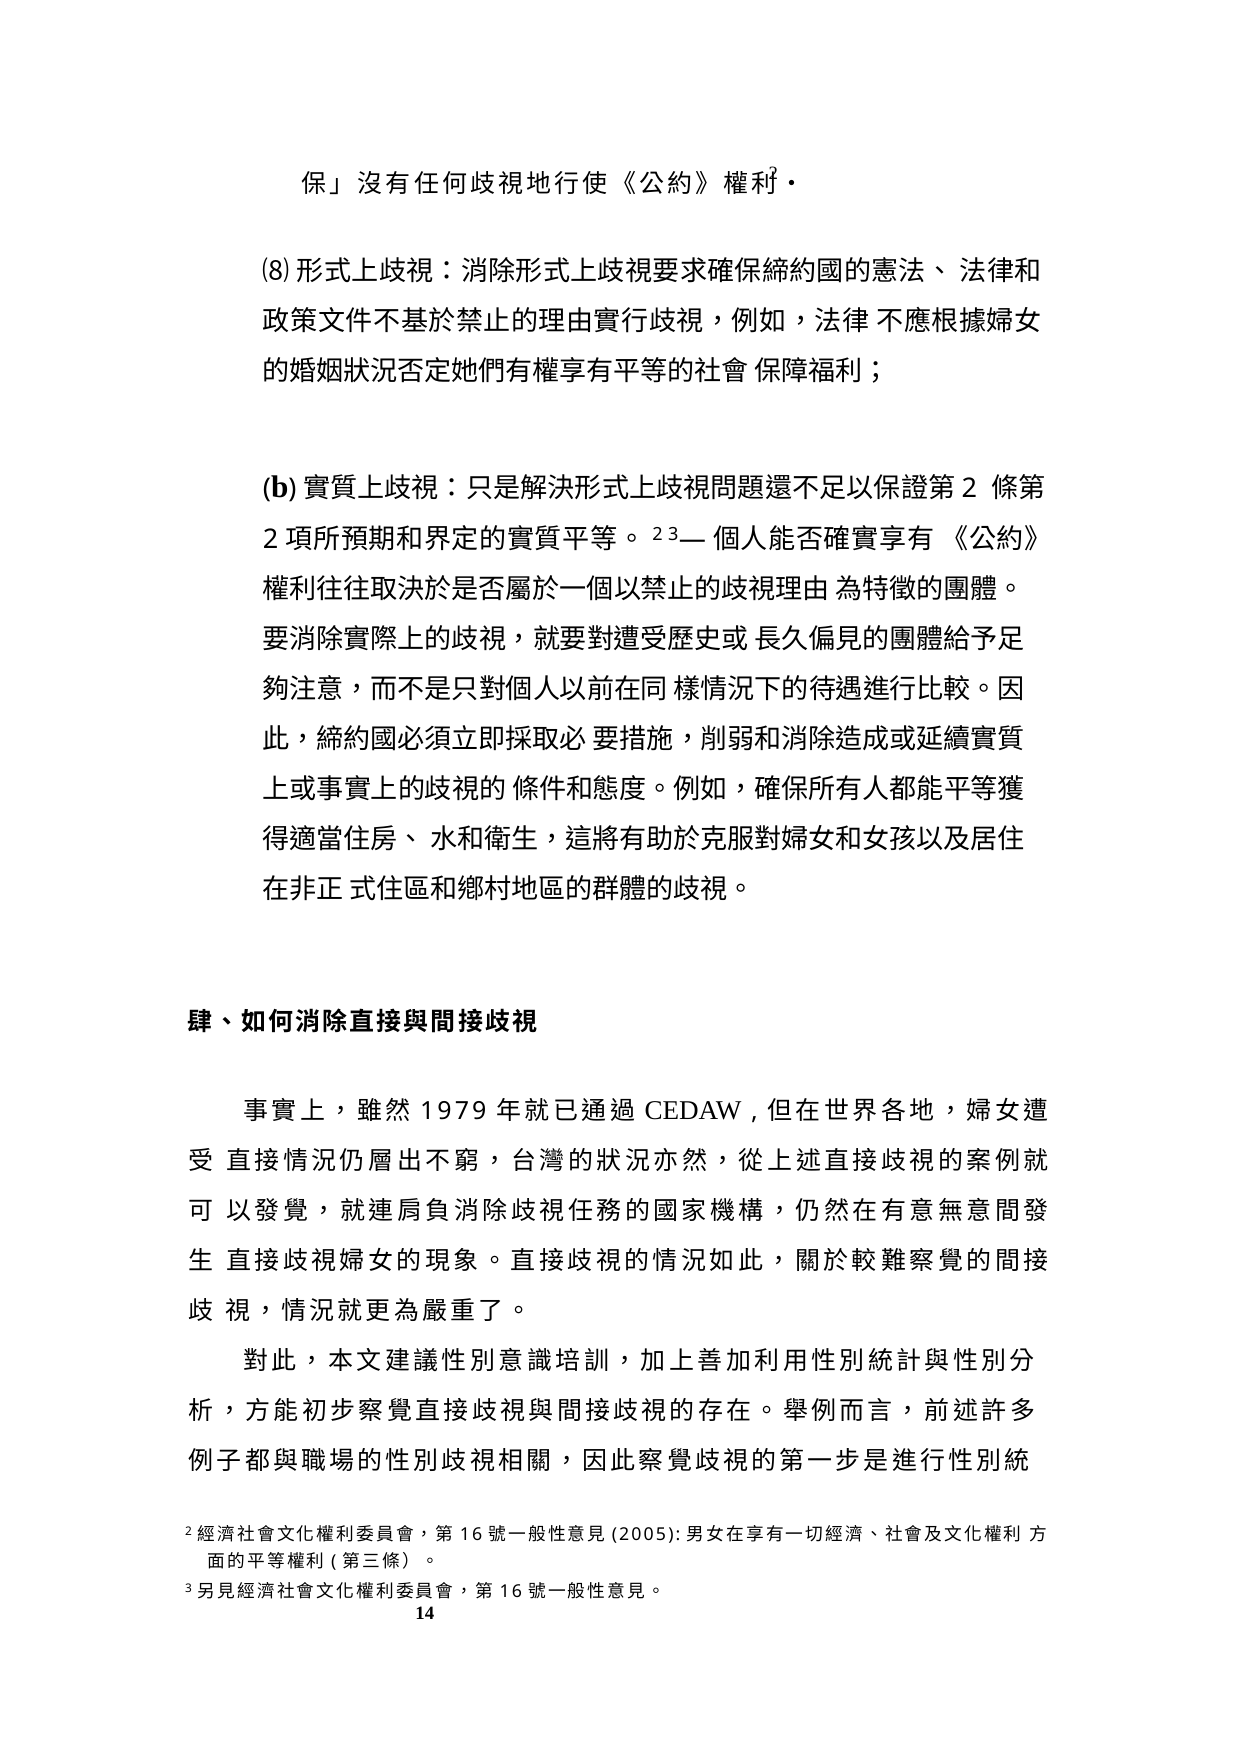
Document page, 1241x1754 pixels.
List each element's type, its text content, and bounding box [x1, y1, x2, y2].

text_box 肆、如何消除直接與間接歧視 [188, 1005, 566, 1033]
text_box 3另見經濟社會文化權利委員會，第16號一般性意見。 14 [185, 1574, 1054, 1622]
text_box (b)實質上歧視：只是解決形式上歧視問題還不足以保證第2 條第2項所預期和界定的實質平等。2 3—個人能否確實享有 《公約》權利往往取決於是否屬於一個以禁止的歧視理由 為特徵的團體。要消除實際上的歧視，就要對遭受歷史或 長久偏見的團體給予足夠注意，而不是只對個人以前在同 樣情況下的待遇進行比較。因此，締約國必須立即採取必 要措施，削弱和消除造成或延續實質上或事實上的歧視的 條件和態度。例如，確保所有人都能平等獲得適當住房、 水和衛生，這將有助於克服對婦女和女孩以及居住在非正 式住區和鄕村地區的群體的歧視。 [263, 454, 1052, 932]
text_box 2經濟社會文化權利委員會，第16號一般性意見(2005):男女在享有一切經濟、社會及文化權利 方面的平等權利(第三條）。 [185, 1517, 1054, 1569]
text_box 事實上，雖然1979年就已通過CEDAW ,但在世界各地，婦女遭受 直接情況仍層出不窮，台灣的狀況亦然，從上述直接歧視的案例就可 以發覺，就連肩負消除歧視任務的國家機構，仍然在有意無意間發生 直接歧視婦女的現象。直接歧視的情況如此，關於較難察覺的間接歧 視，情況就更為嚴重了。 [189, 1075, 1052, 1302]
text_box ⑻形式上歧視：消除形式上歧視要求確保締約國的憲法、 法律和政策文件不基於禁止的理由實行歧視，例如，法律 不應根據婦女的婚姻狀況否定她們有權享有平等的社會 保障福利； [263, 236, 1049, 413]
text_box 2 [768, 161, 783, 180]
text_box 對此，本文建議性別意識培訓，加上善加利用性別統計與性別分 析，方能初步察覺直接歧視與間接歧視的存在。舉例而言，前述許多 例子都與職場的性別歧視相關，因此察覺歧視的第一步是進行性別統 [189, 1324, 1052, 1452]
text_box 保」沒有任何歧視地行使《公約》權利• [248, 168, 758, 196]
